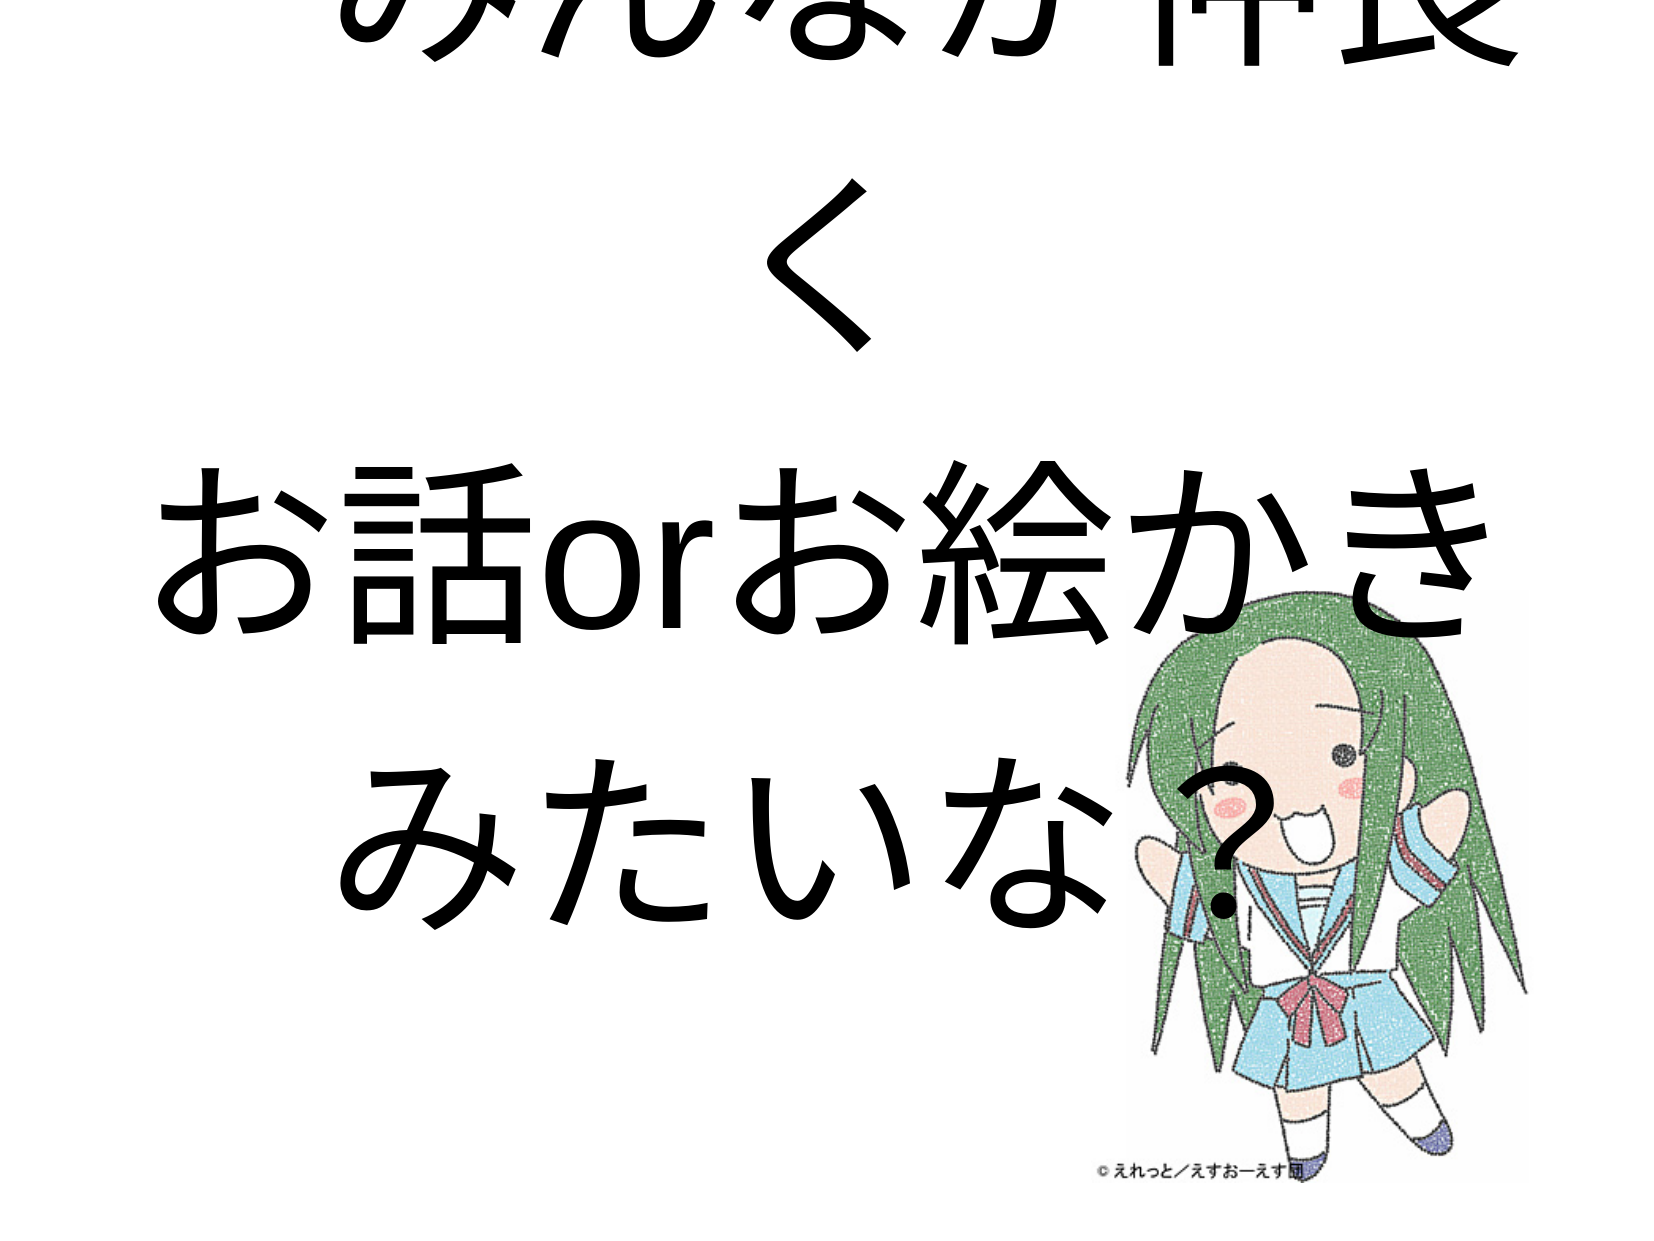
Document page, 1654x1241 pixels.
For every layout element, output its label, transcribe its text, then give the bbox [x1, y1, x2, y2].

picture [1091, 739, 1565, 1183]
title みんなが仲良く お話orお絵かき みたいな？ [82, 55, 1571, 739]
